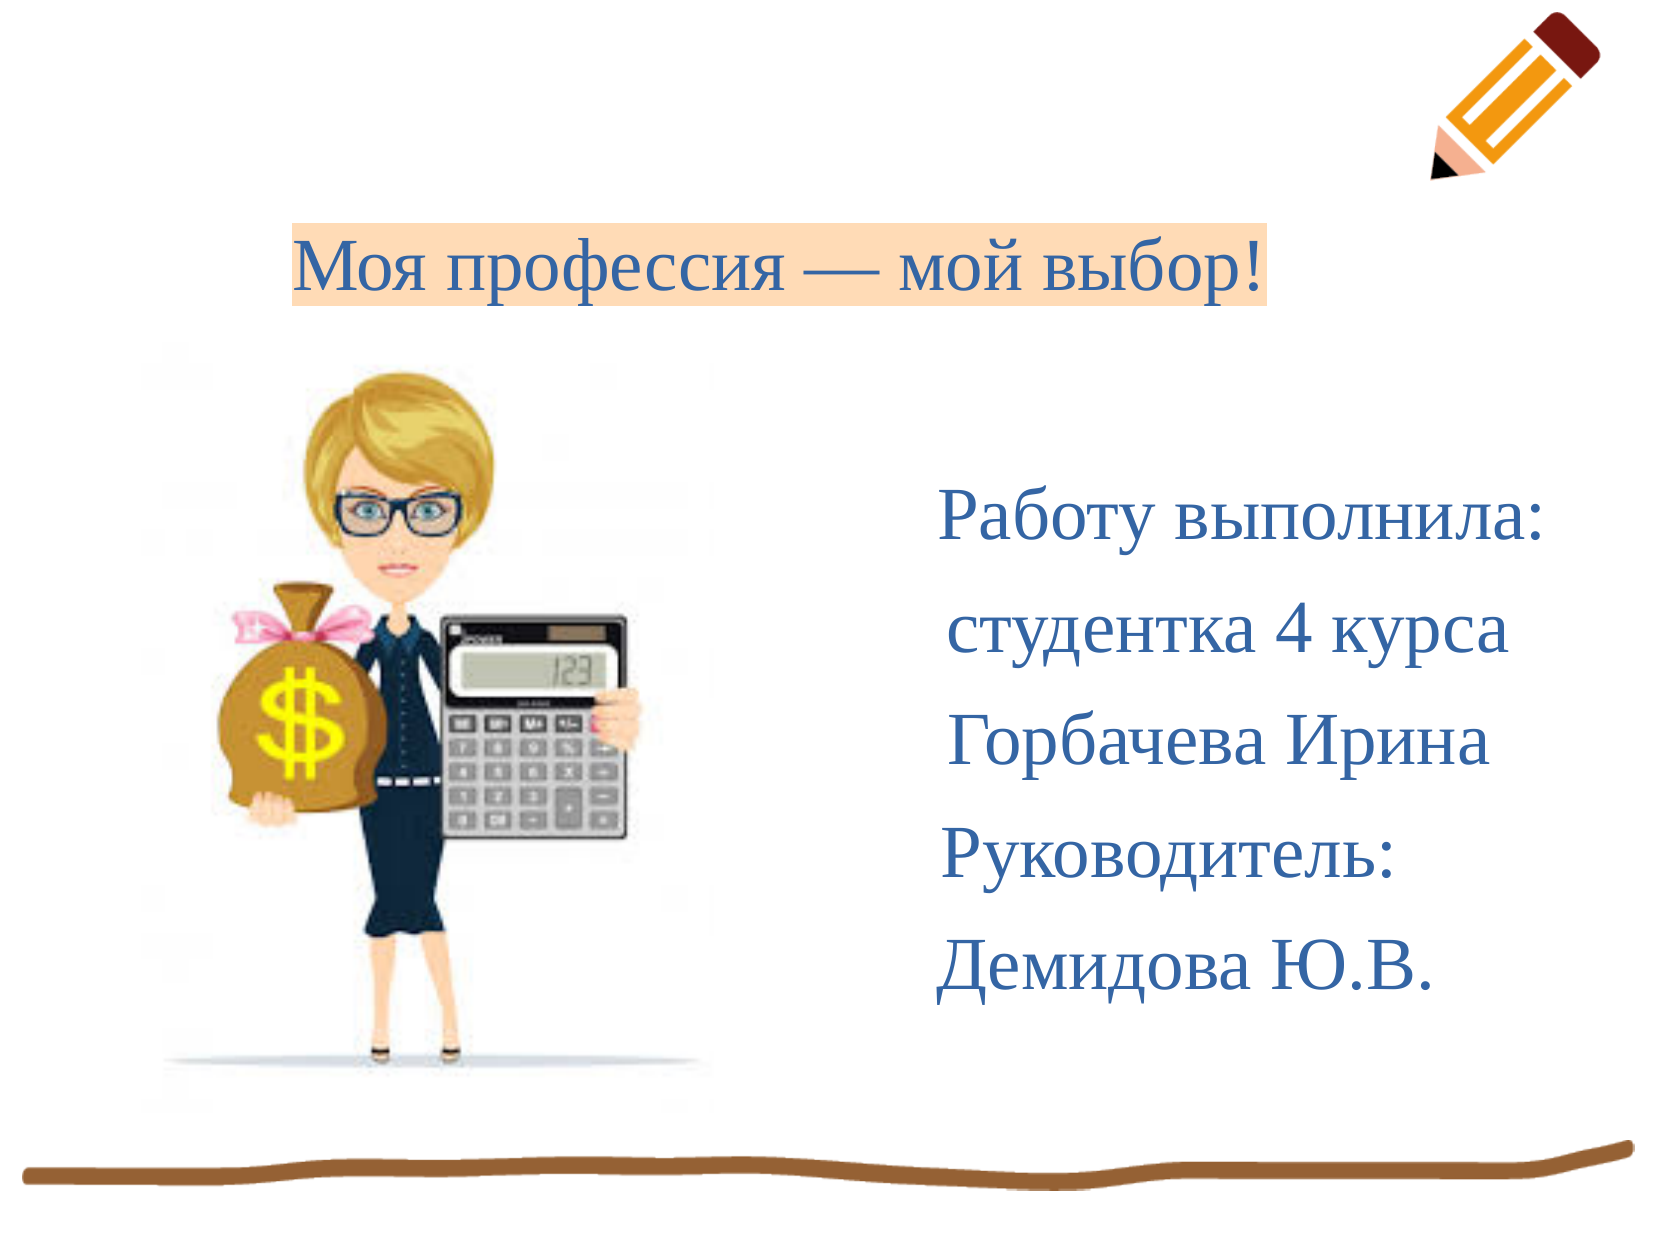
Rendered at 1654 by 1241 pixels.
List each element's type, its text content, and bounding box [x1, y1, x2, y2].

picture [22, 1140, 1635, 1191]
title Моя профессия — мой выбор! [106, 165, 1453, 271]
list Работу выполнила: студентка 4 курса Горбачева Ирина Руководитель: Демидова Ю.В. [94, 271, 1548, 1103]
picture [1430, 12, 1601, 181]
picture [141, 342, 714, 1113]
